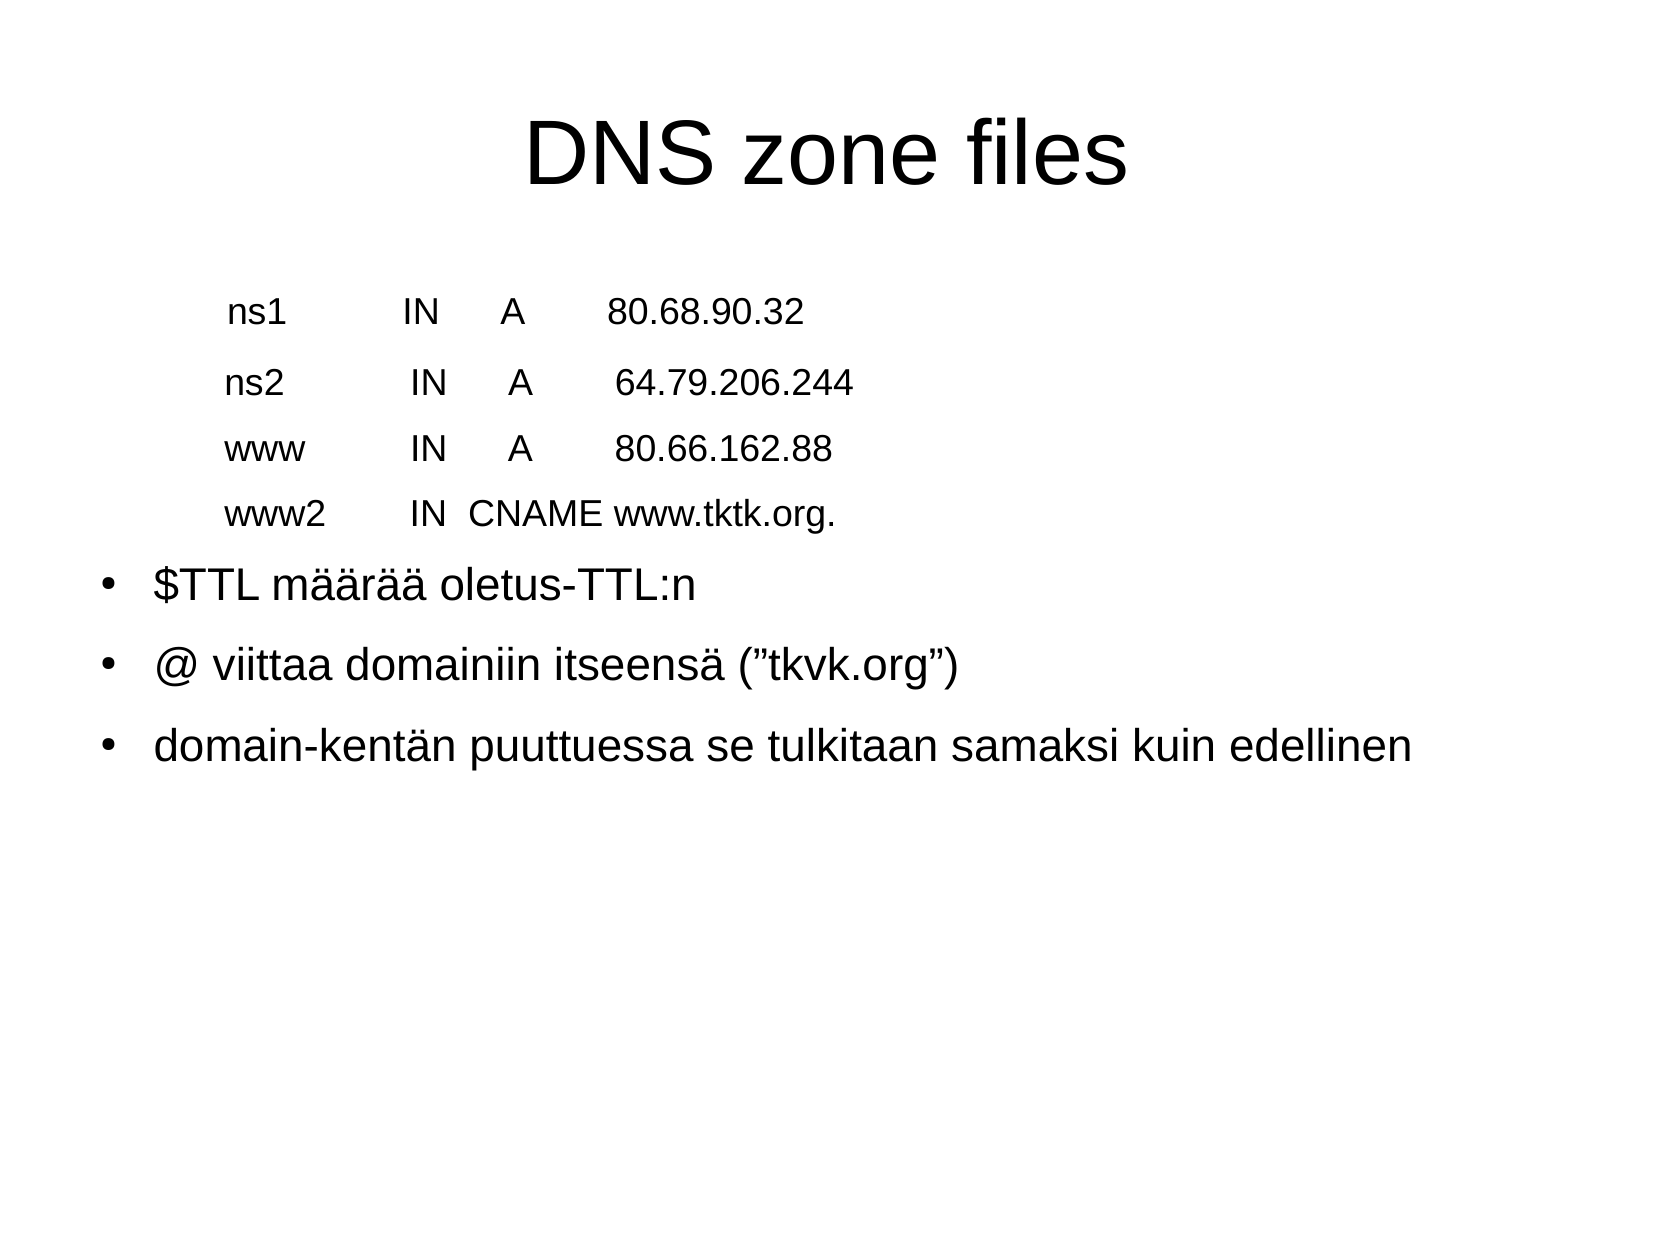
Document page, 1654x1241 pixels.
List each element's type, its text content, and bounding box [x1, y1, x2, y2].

list ns1 IN A 80.68.90.32 ns2 IN A 64.79.206.244 www IN A 80.66.162.88 www2 IN CNAME www.tktk.org. $TTL määrää oletus-TTL:n @ viittaa domainiin itseensä (”tkvk.org”) domain-kentän puuttuessa se tulkitaan samaksi kuin edellinen [82, 290, 1571, 1010]
title DNS zone files [82, 49, 1571, 257]
